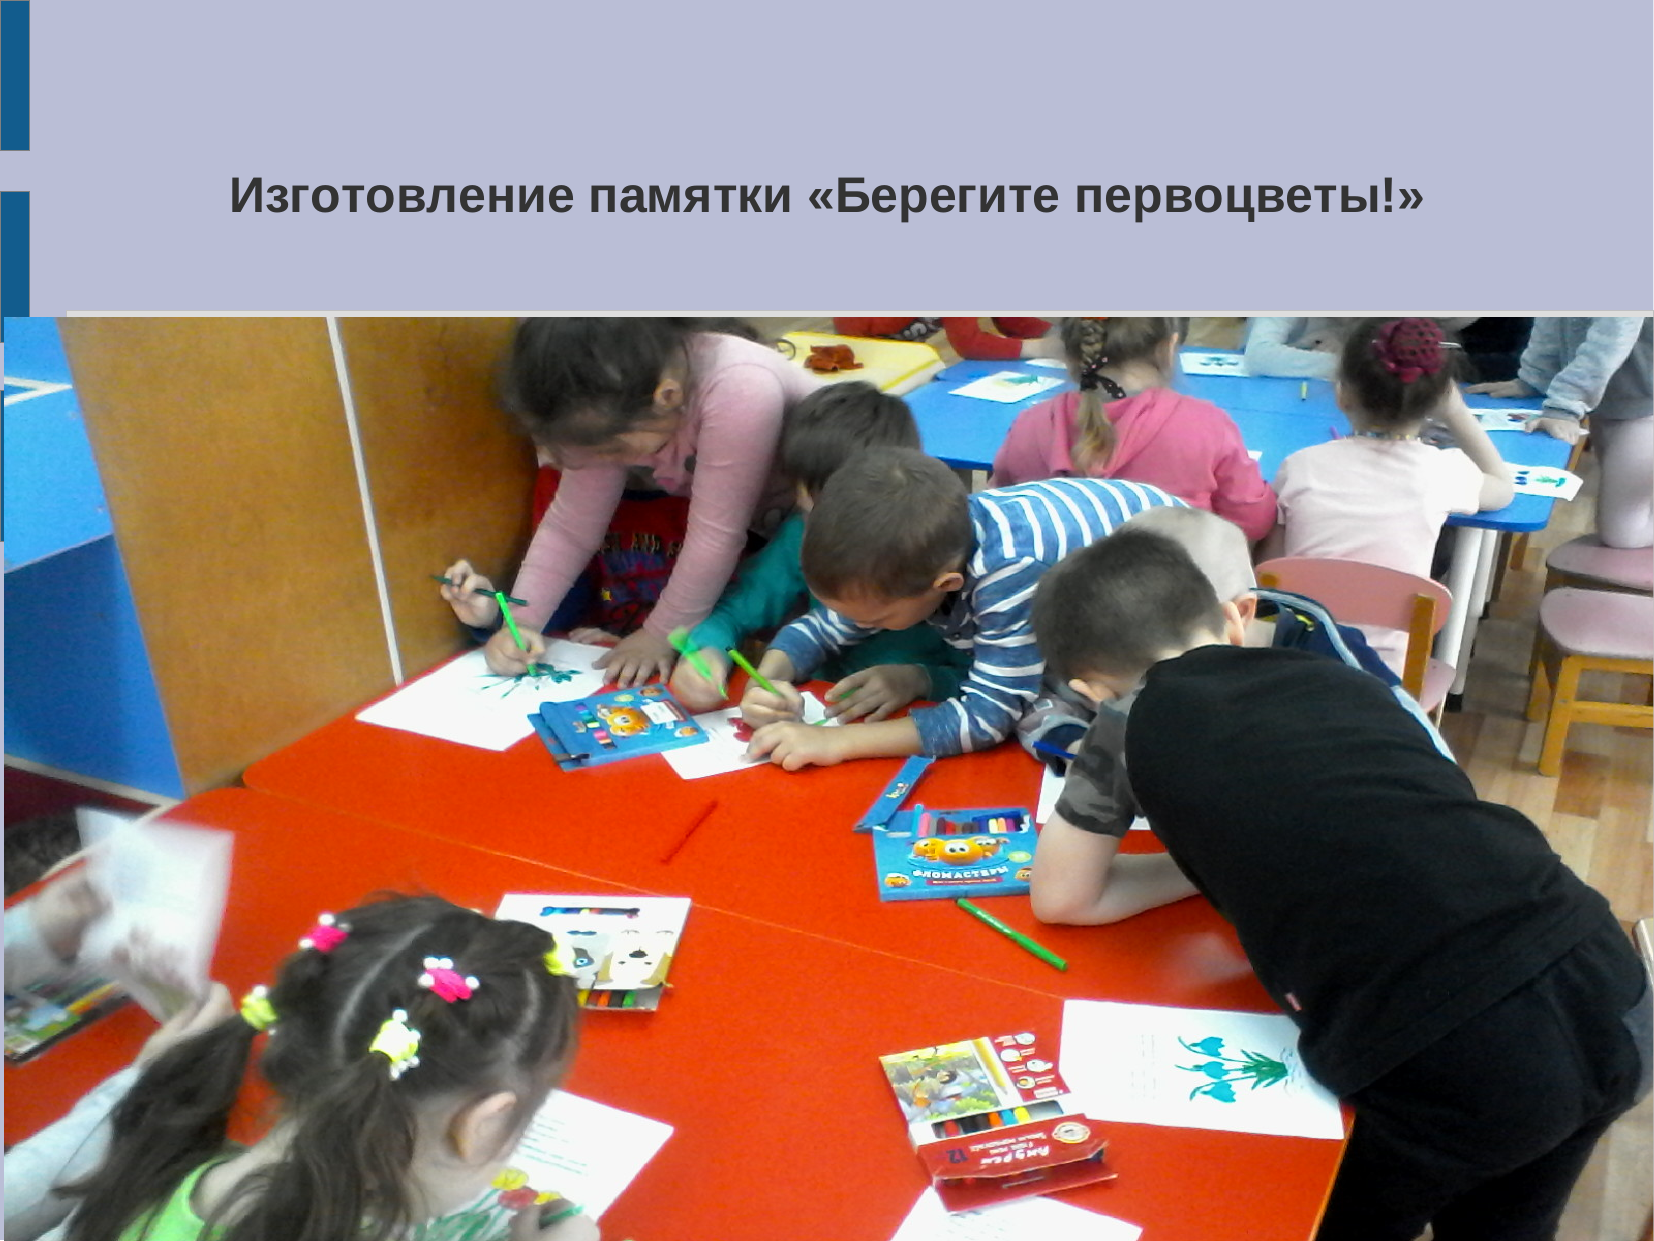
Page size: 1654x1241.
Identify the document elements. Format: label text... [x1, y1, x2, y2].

picture [4, 317, 1654, 1241]
title Изготовление памятки «Берегите первоцветы!» [121, 91, 1534, 299]
